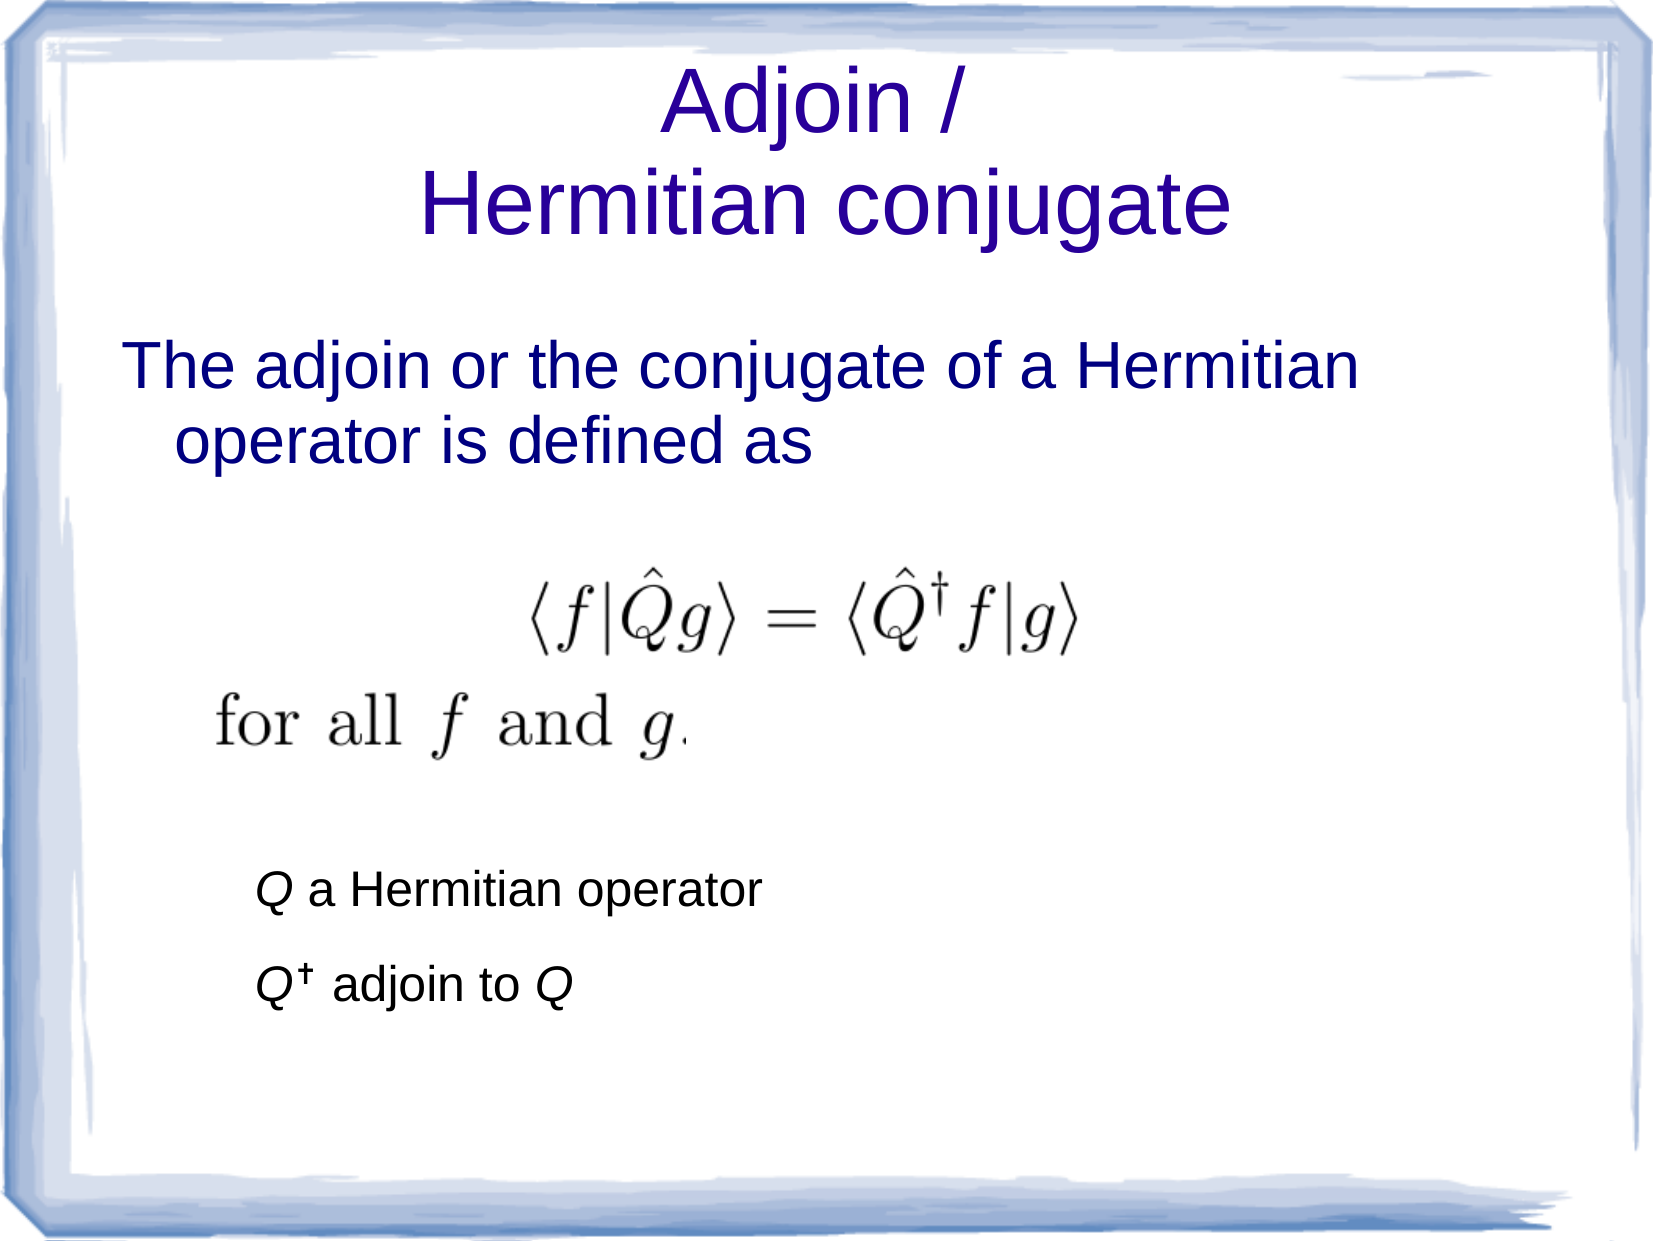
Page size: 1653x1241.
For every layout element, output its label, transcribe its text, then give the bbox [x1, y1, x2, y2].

list The adjoin or the conjugate of a Hermitian operator is defined as [117, 324, 1570, 1236]
text_box Q a Hermitian operator [240, 854, 946, 926]
picture [0, 0, 1653, 1241]
title Adjoin / Hermitian conjugate [82, 49, 1570, 257]
text_box Q✝ adjoin to Q [240, 949, 946, 1021]
